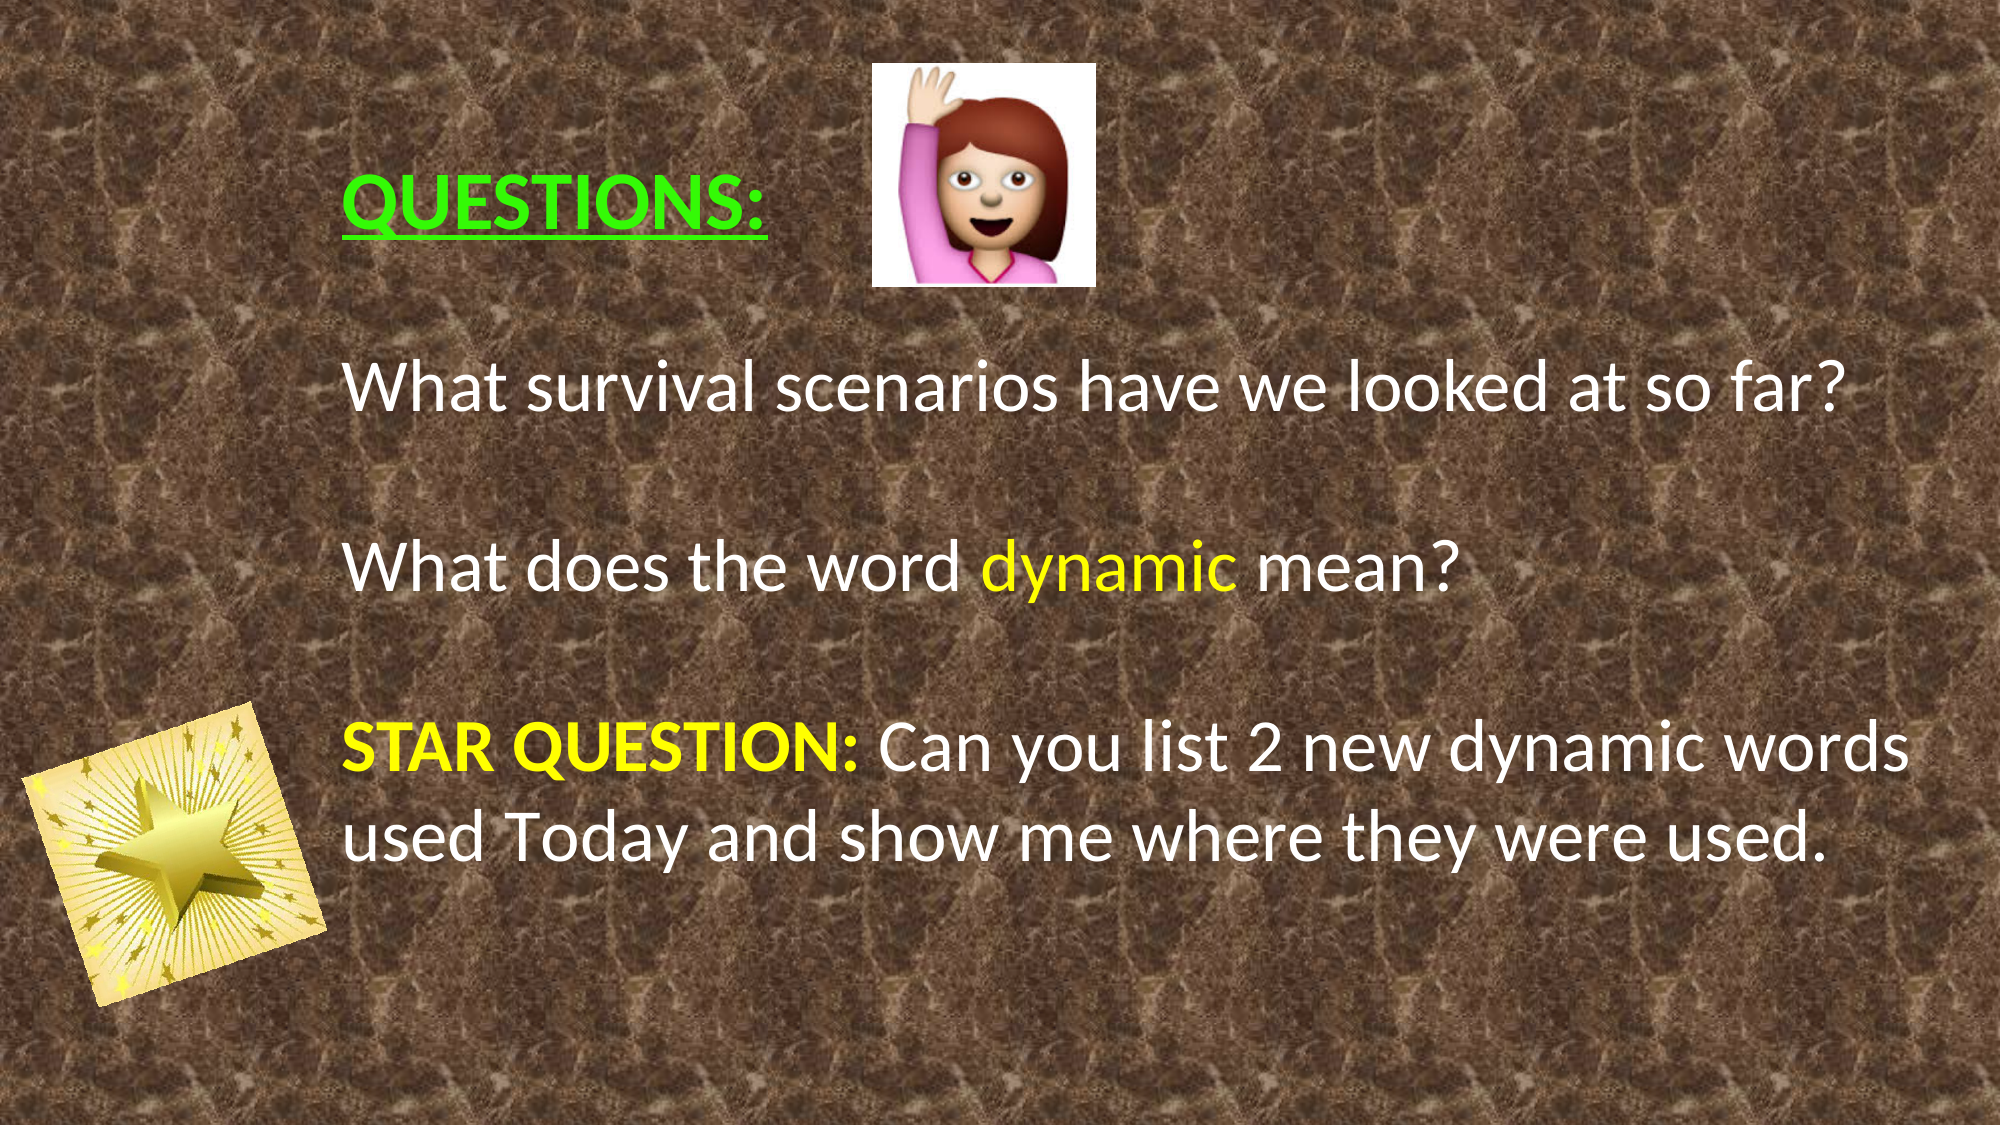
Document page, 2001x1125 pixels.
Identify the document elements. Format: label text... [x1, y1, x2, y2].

text_box QUESTIONS: What survival scenarios have we looked at so far? What does the word dynamic mean? STAR QUESTION: Can you list 2 new dynamic words used Today and show me where they were used. [326, 48, 1971, 892]
picture [21, 701, 327, 1007]
picture [872, 63, 1096, 287]
